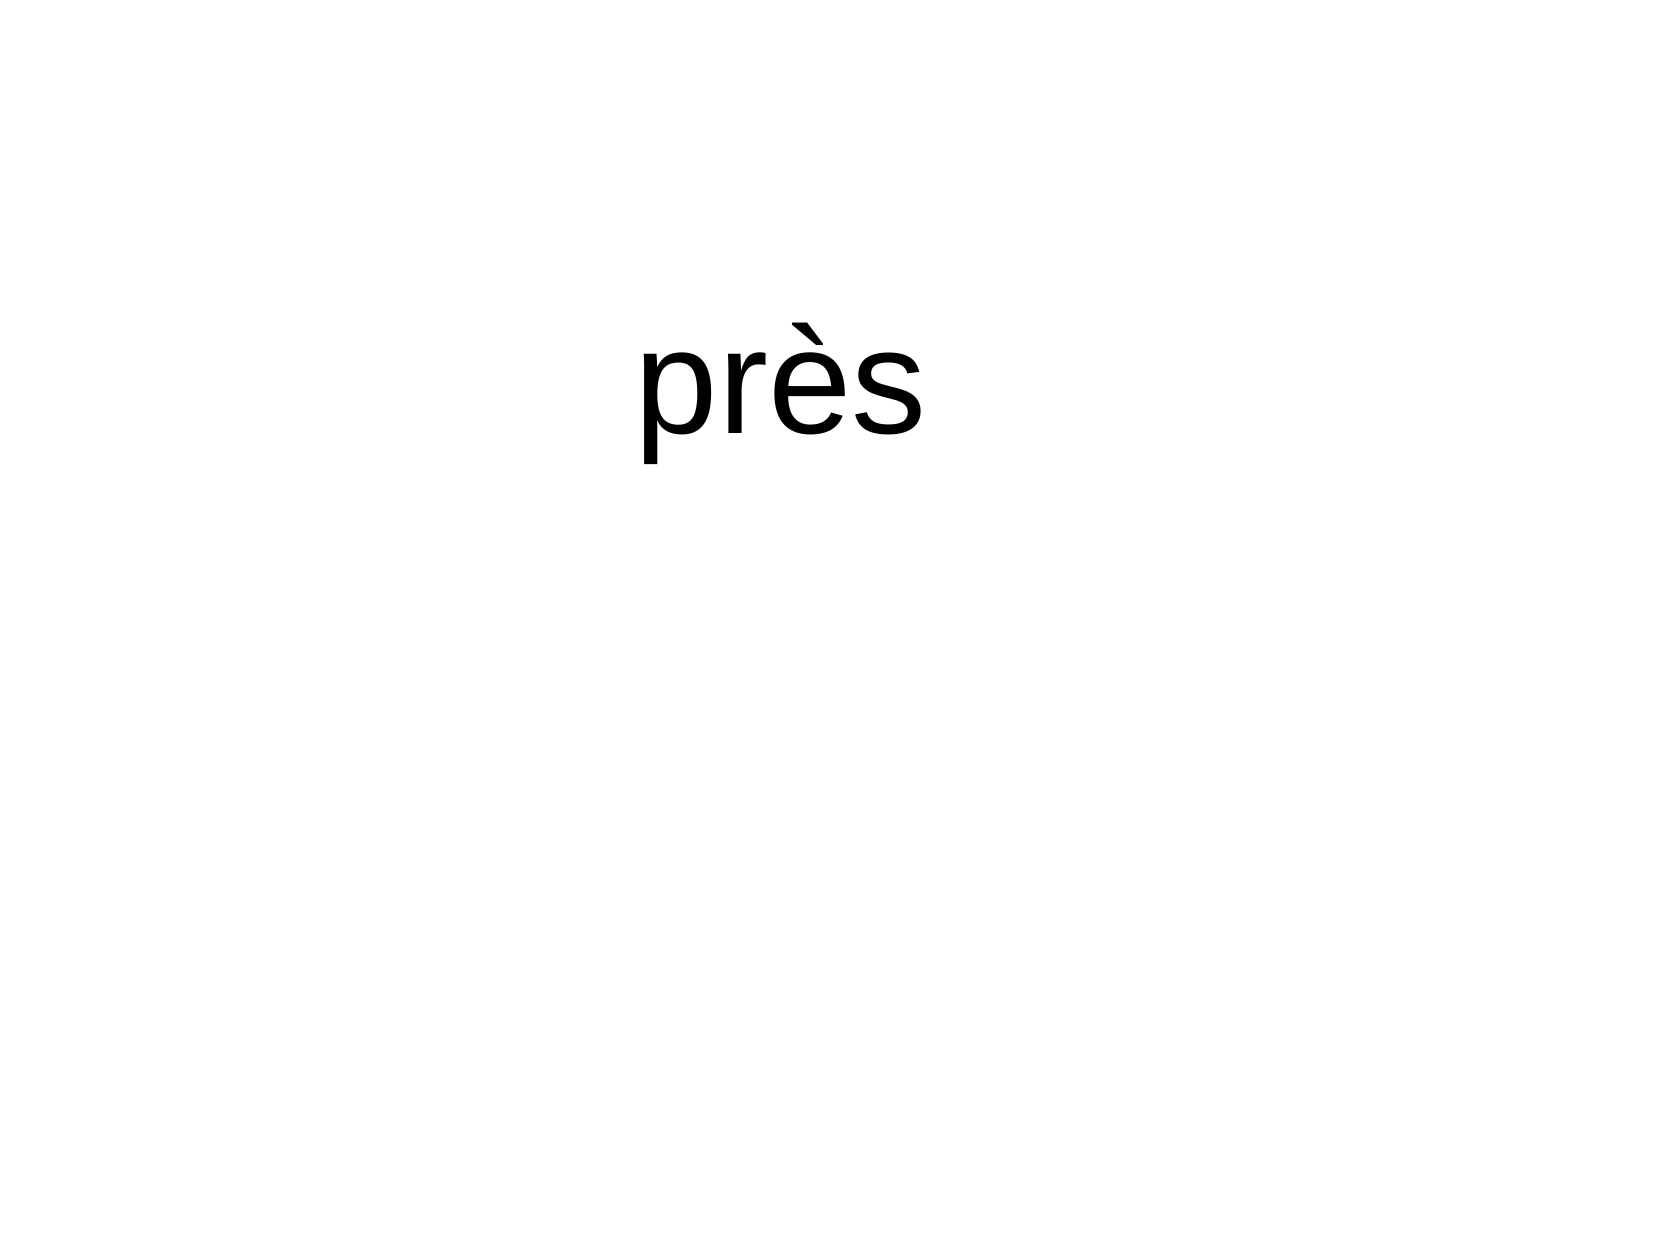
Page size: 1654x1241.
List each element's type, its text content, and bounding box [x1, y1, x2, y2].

text_box près [620, 290, 1536, 473]
